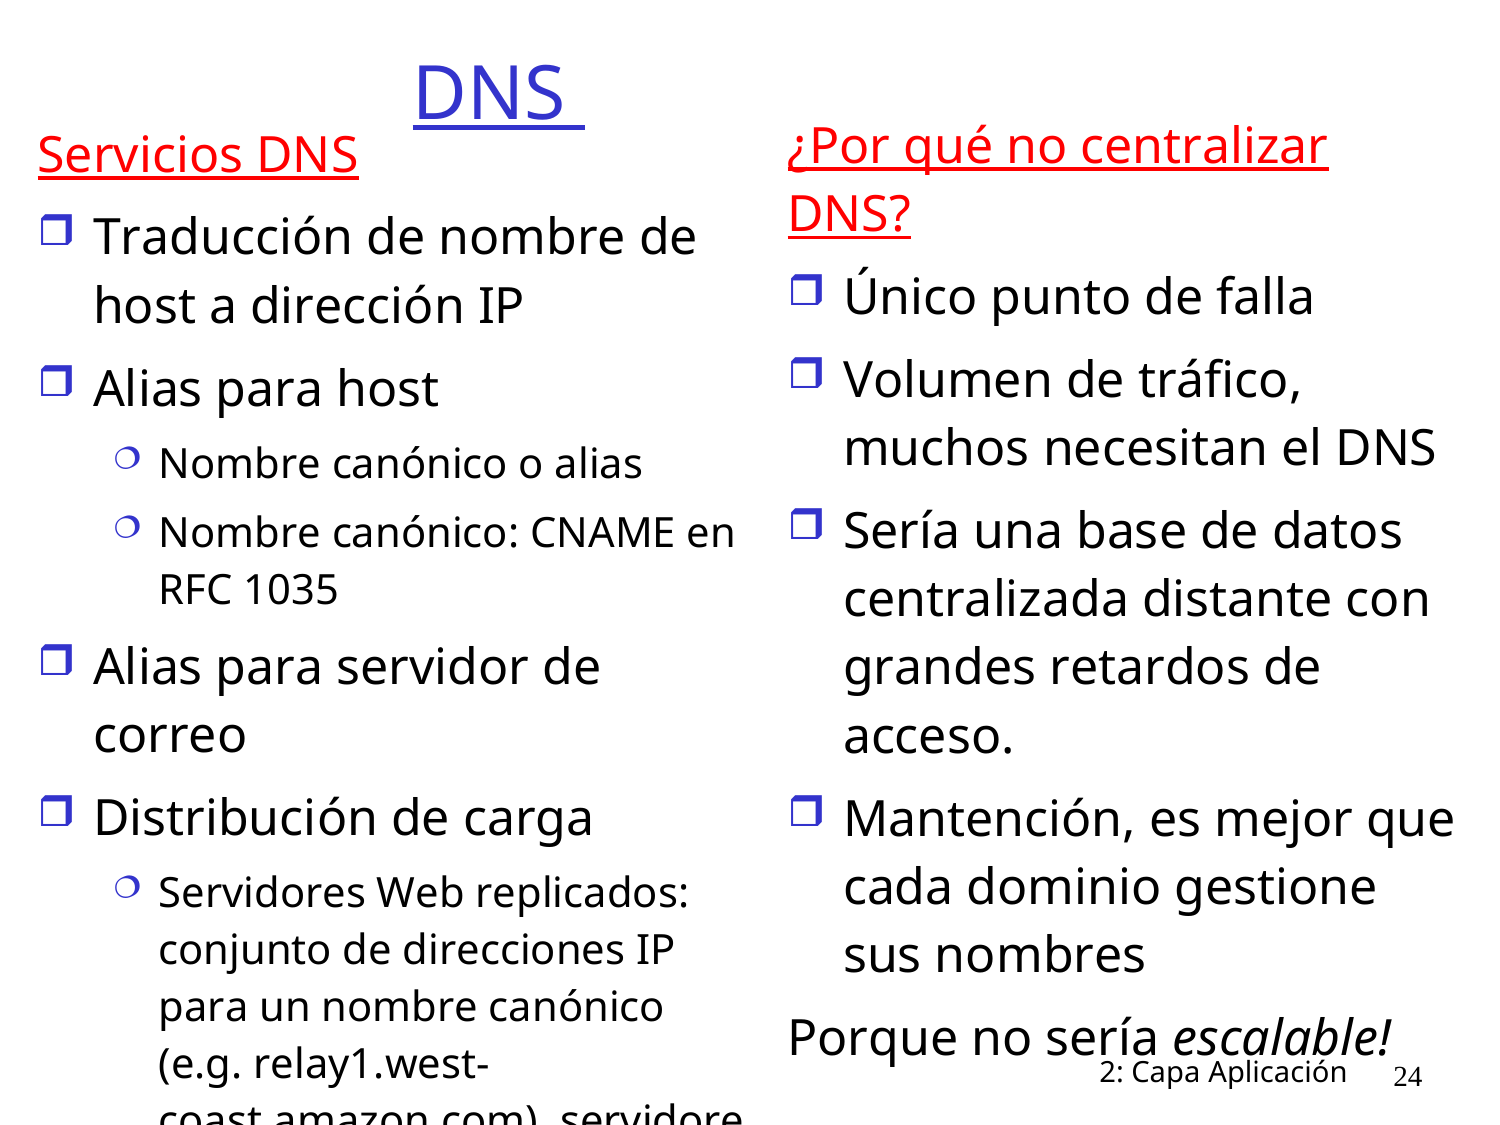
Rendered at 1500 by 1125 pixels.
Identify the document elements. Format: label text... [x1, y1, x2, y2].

list Servicios DNS Traducción de nombre de host a dirección IP Alias para host Nombre canónico o alias Nombre canónico: CNAME en RFC 1035 Alias para servidor de correo Distribución de carga Servidores Web replicados: conjunto de direcciones IP para un nombre canónico (e.g. relay1.west-coast.amazon.com), servidore DNS rota entre direcciones IP [37, 118, 751, 1107]
list ¿Por qué no centralizar DNS? Único punto de falla Volumen de tráfico, muchos necesitan el DNS Sería una base de datos centralizada distante con grandes retardos de acceso. Mantención, es mejor que cada dominio gestione sus nombres Porque no sería escalable! [787, 110, 1463, 998]
title DNS [412, 30, 1426, 150]
